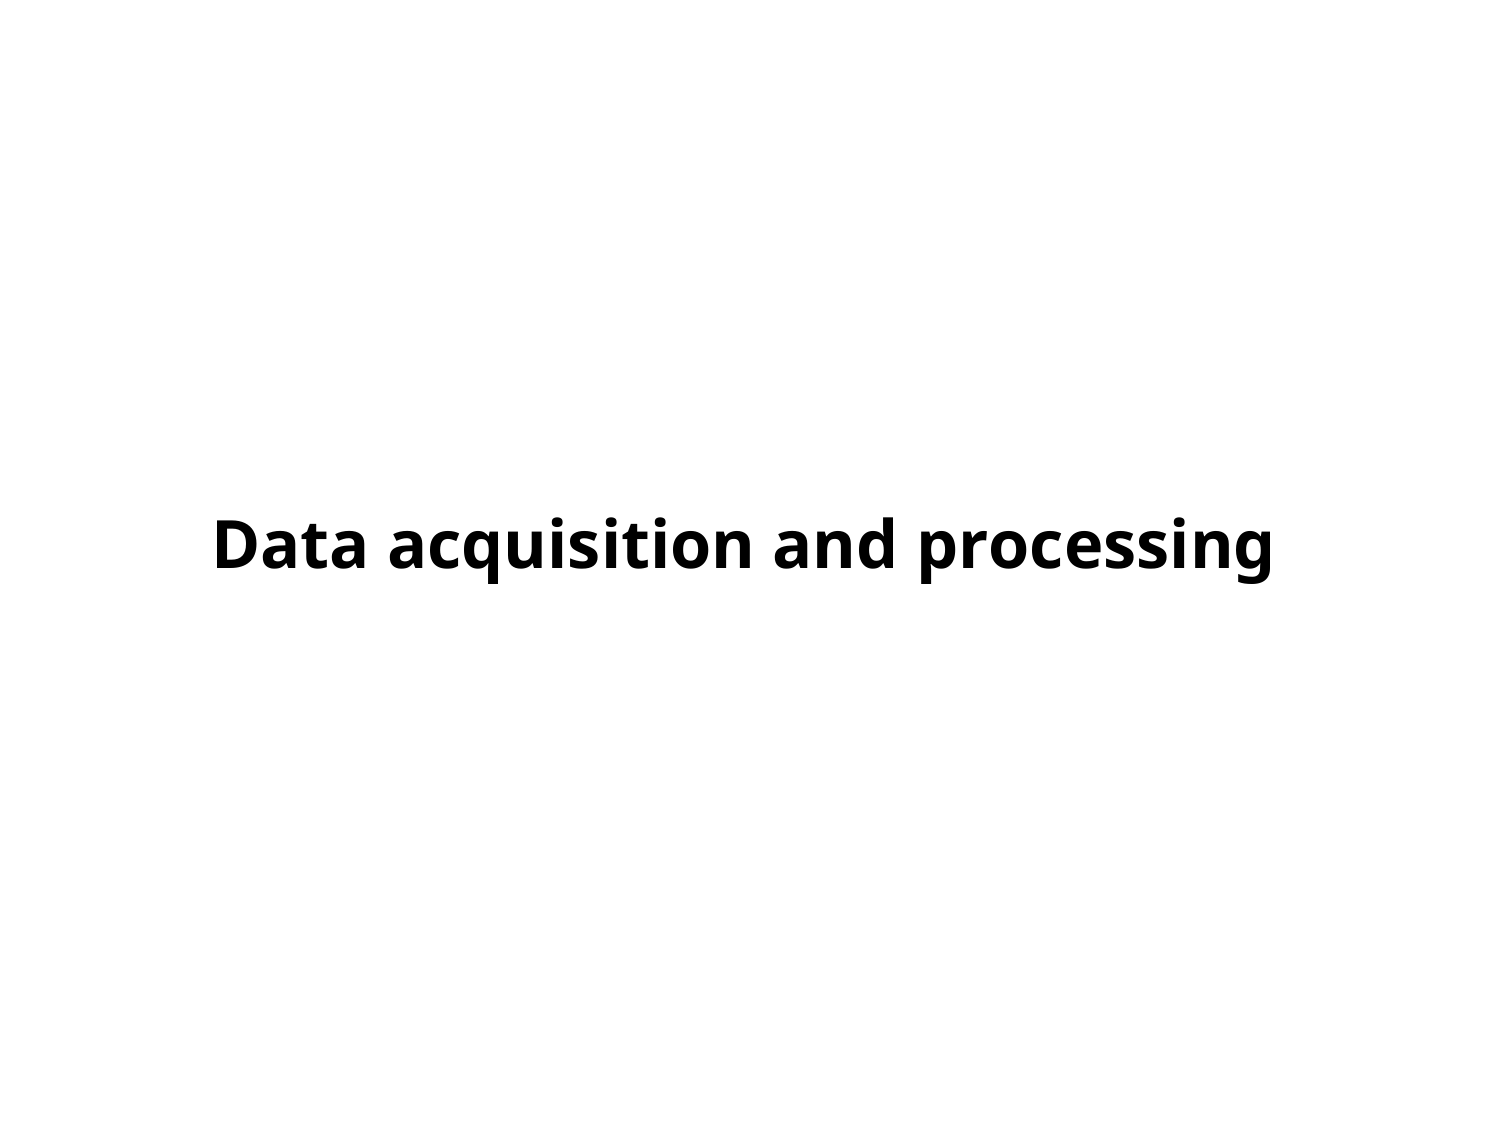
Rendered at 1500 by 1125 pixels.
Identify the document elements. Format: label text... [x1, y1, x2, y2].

text_box Data acquisition and processing [69, 494, 1420, 615]
